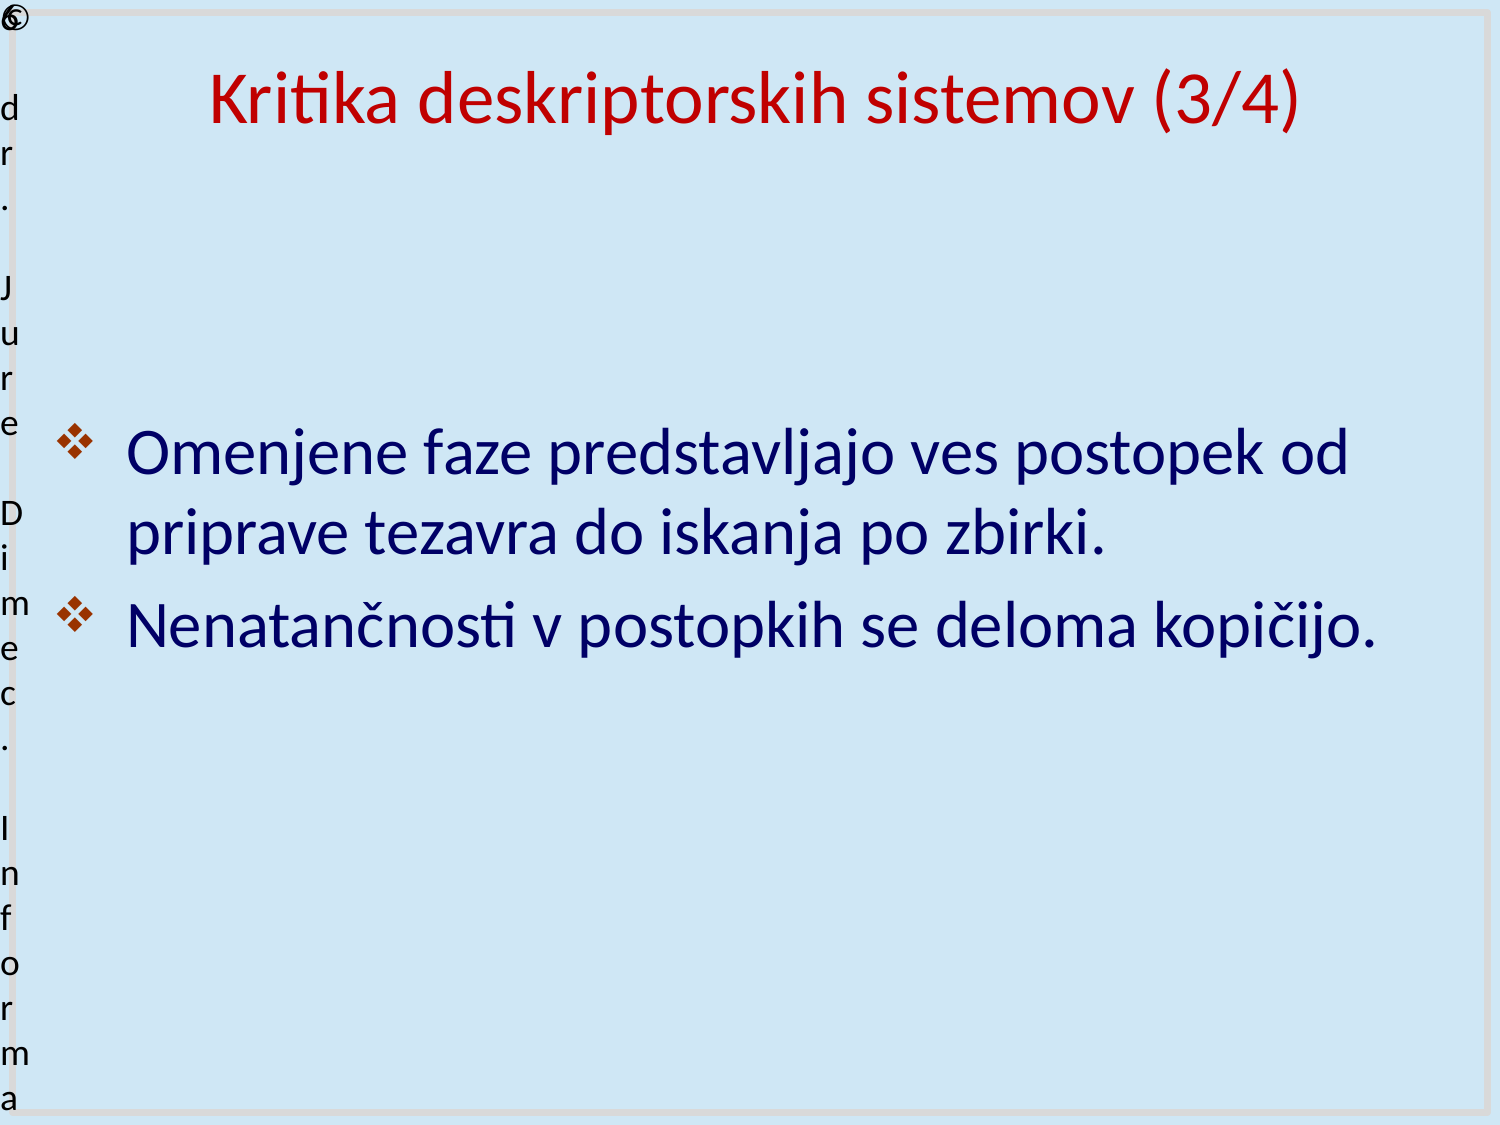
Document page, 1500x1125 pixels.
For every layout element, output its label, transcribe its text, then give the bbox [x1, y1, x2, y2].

title Kritika deskriptorskih sistemov (3/4) [37, 37, 1475, 150]
list Omenjene faze predstavljajo ves postopek od priprave tezavra do iskanja po zbirki. Nenatančnosti v postopkih se deloma kopičijo. [37, 399, 1475, 1050]
